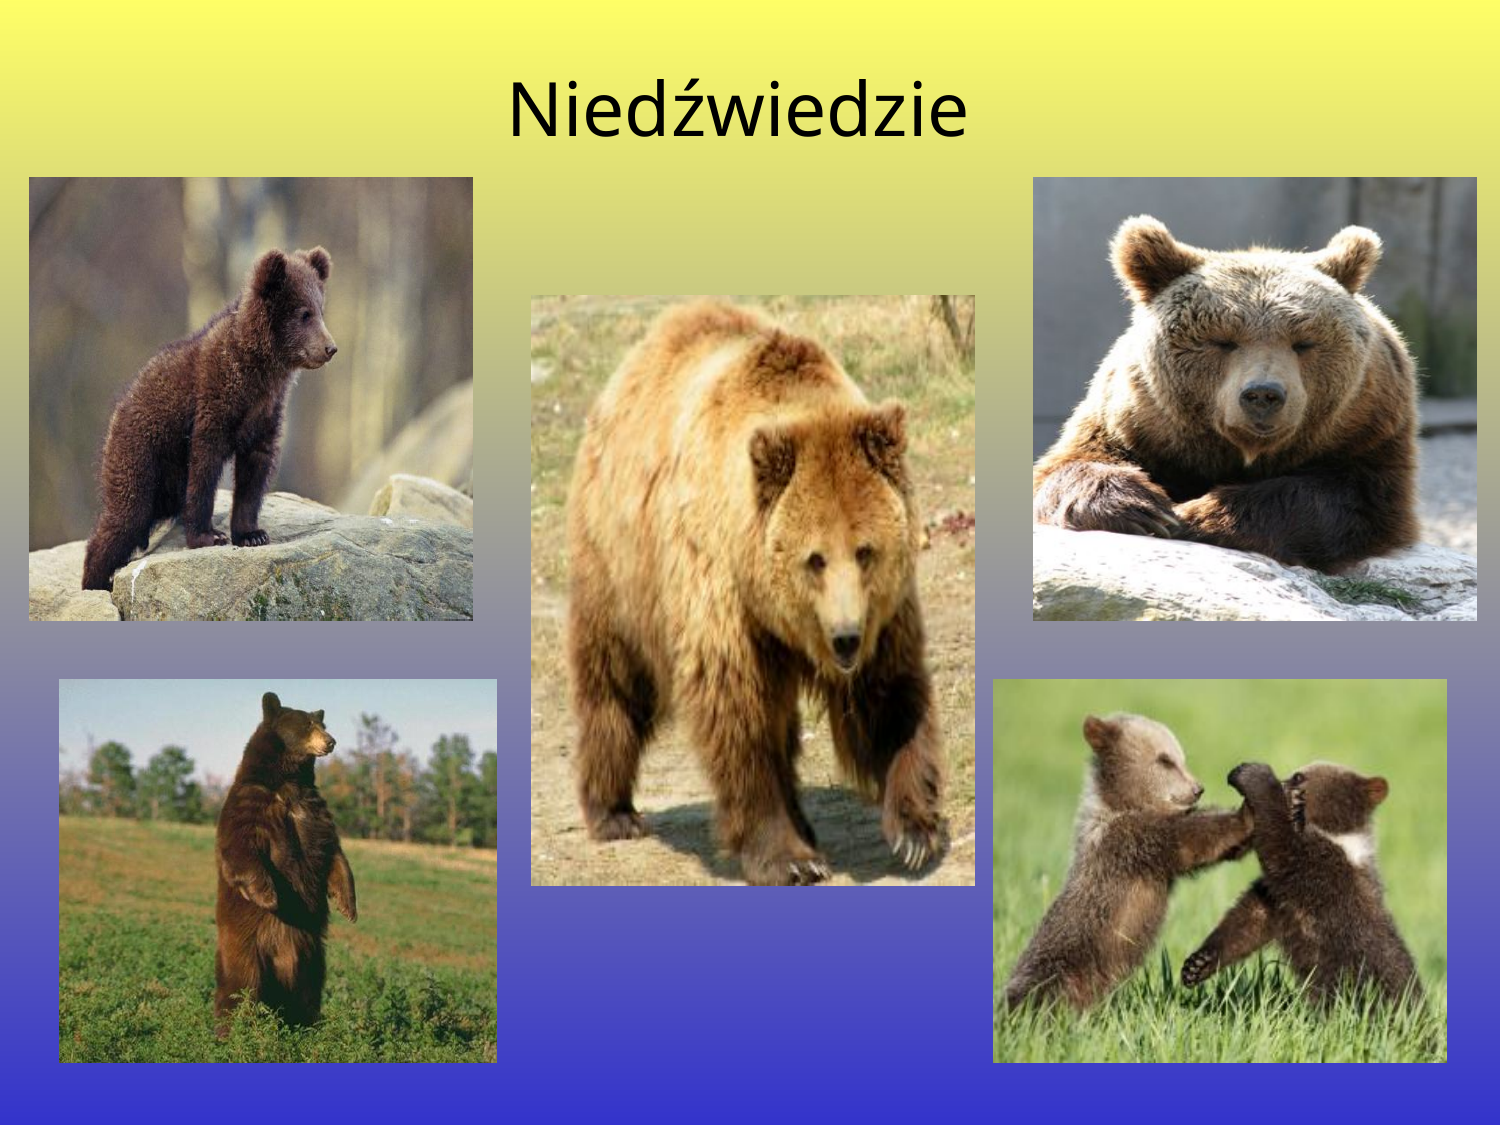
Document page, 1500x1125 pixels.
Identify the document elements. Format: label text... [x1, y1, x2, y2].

picture [59, 679, 497, 1063]
picture [531, 295, 975, 886]
picture [993, 679, 1447, 1063]
picture [1033, 177, 1477, 621]
title Niedźwiedzie [502, 8, 975, 207]
picture [29, 177, 473, 621]
